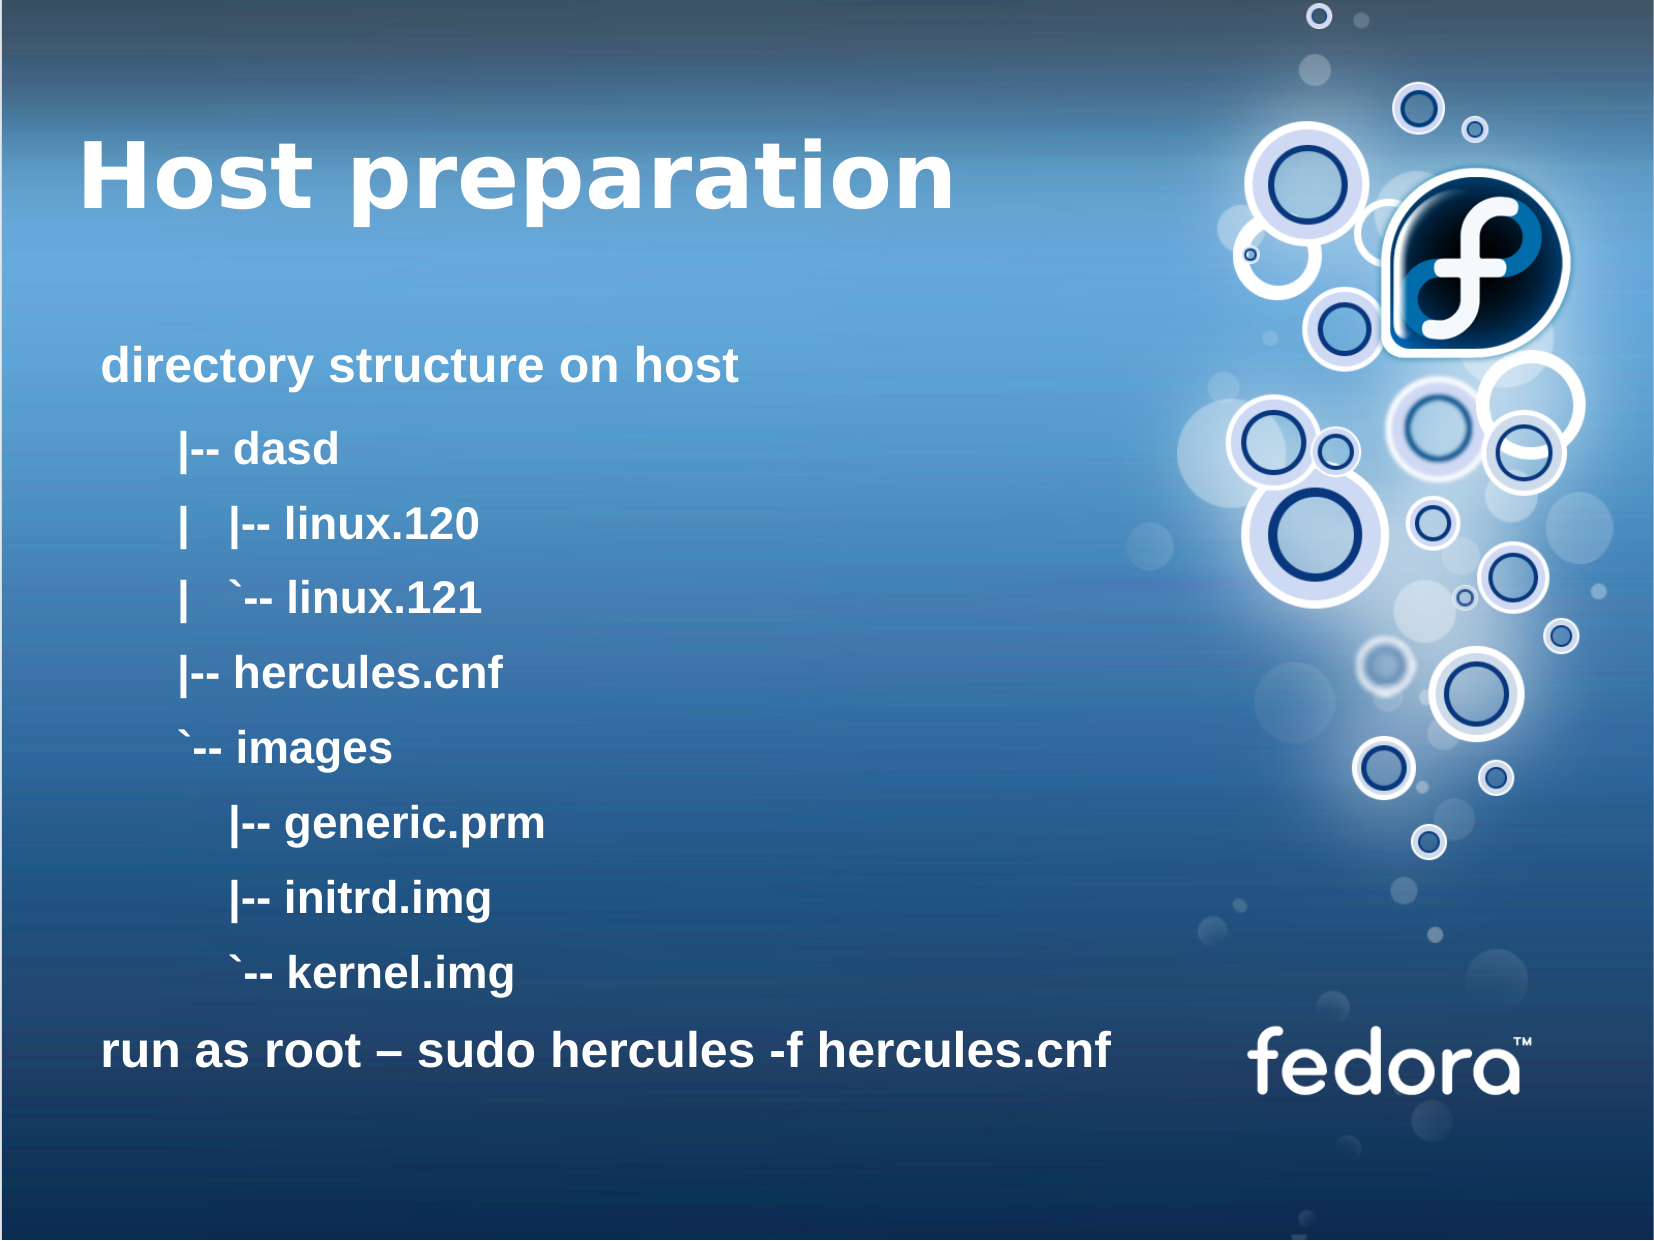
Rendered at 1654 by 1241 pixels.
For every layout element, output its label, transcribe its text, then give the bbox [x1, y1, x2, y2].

list directory structure on host |-- dasd | |-- linux.120 | `-- linux.121 |-- hercules.cnf `-- images |-- generic.prm |-- initrd.img `-- kernel.img run as root – sudo hercules -f hercules.cnf [82, 337, 1388, 1142]
picture [1, 0, 1654, 1240]
title Host preparation [76, 80, 1565, 273]
